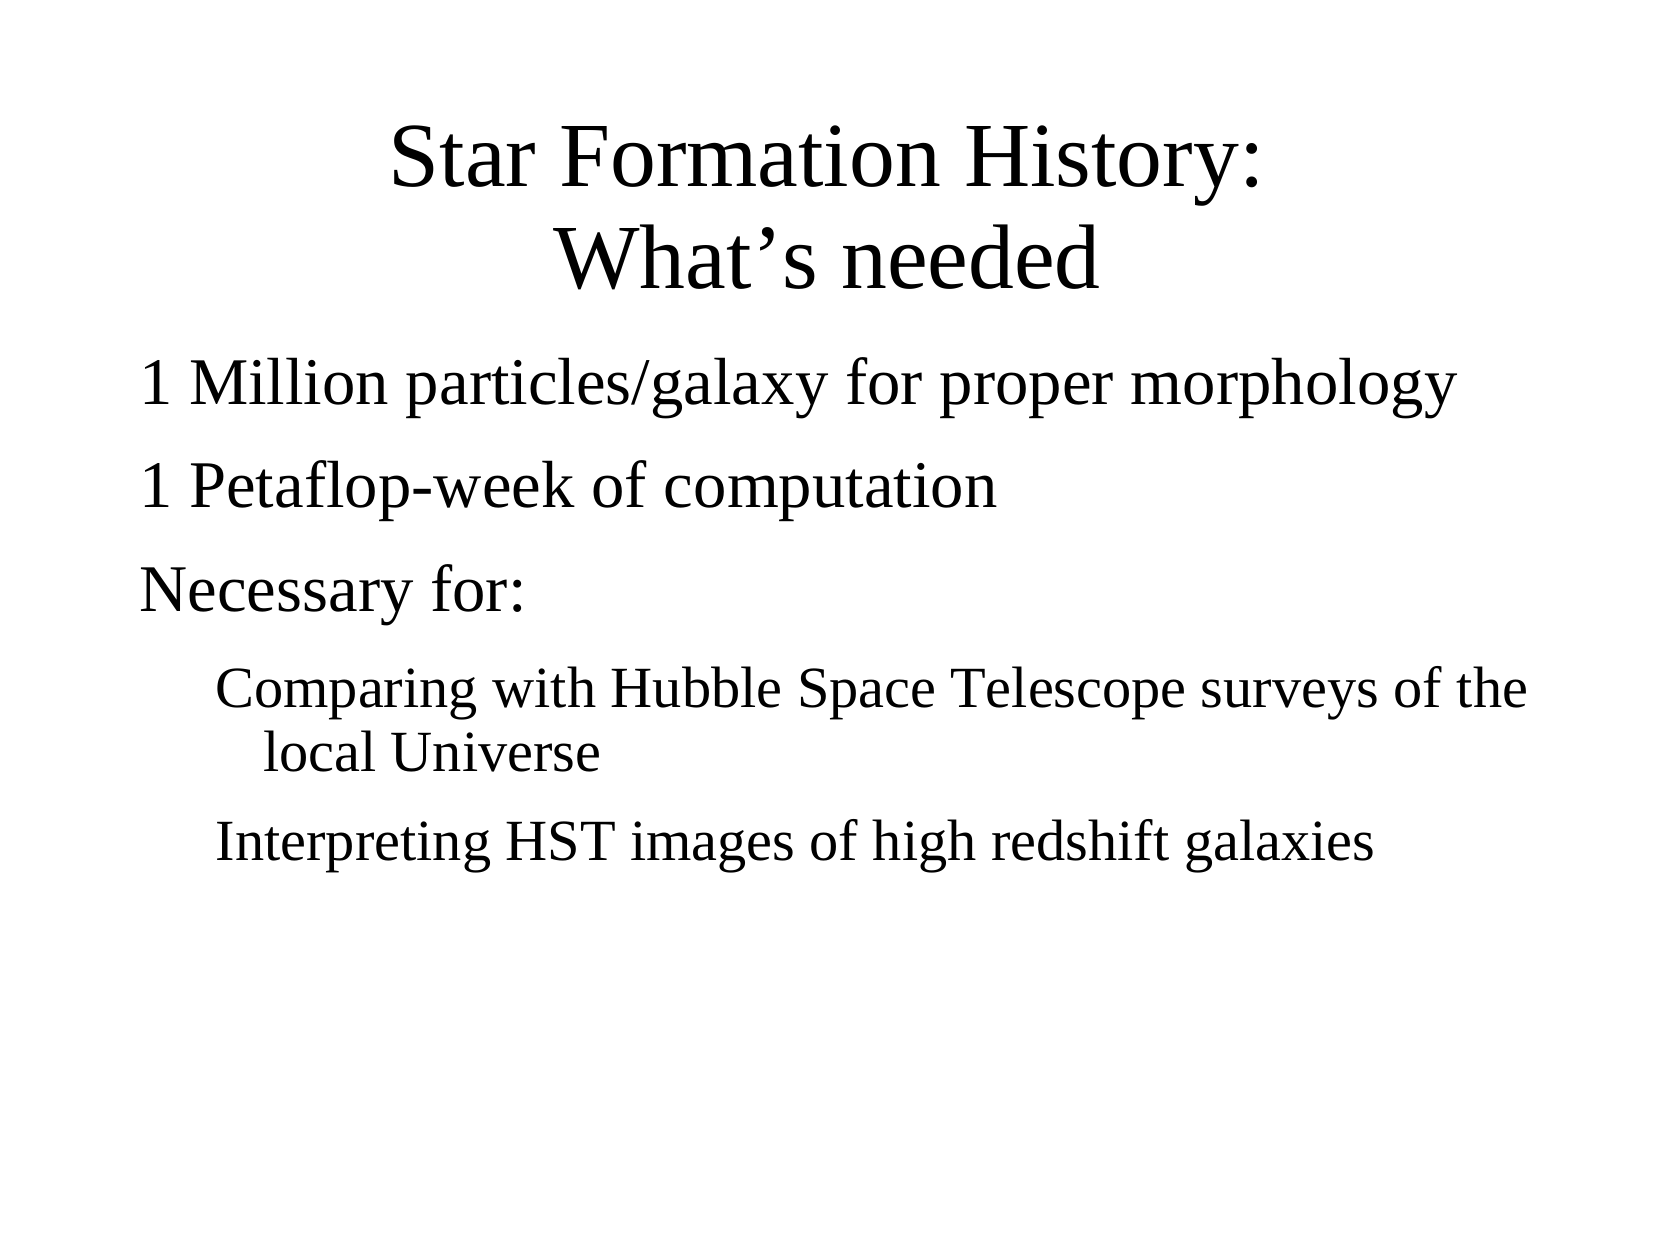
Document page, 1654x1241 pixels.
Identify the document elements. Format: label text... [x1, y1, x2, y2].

title Star Formation History: What’s needed [121, 79, 1534, 334]
list 1 Million particles/galaxy for proper morphology 1 Petaflop-week of computation Necessary for: Comparing with Hubble Space Telescope surveys of the local Universe Interpreting HST images of high redshift galaxies [121, 344, 1534, 1111]
